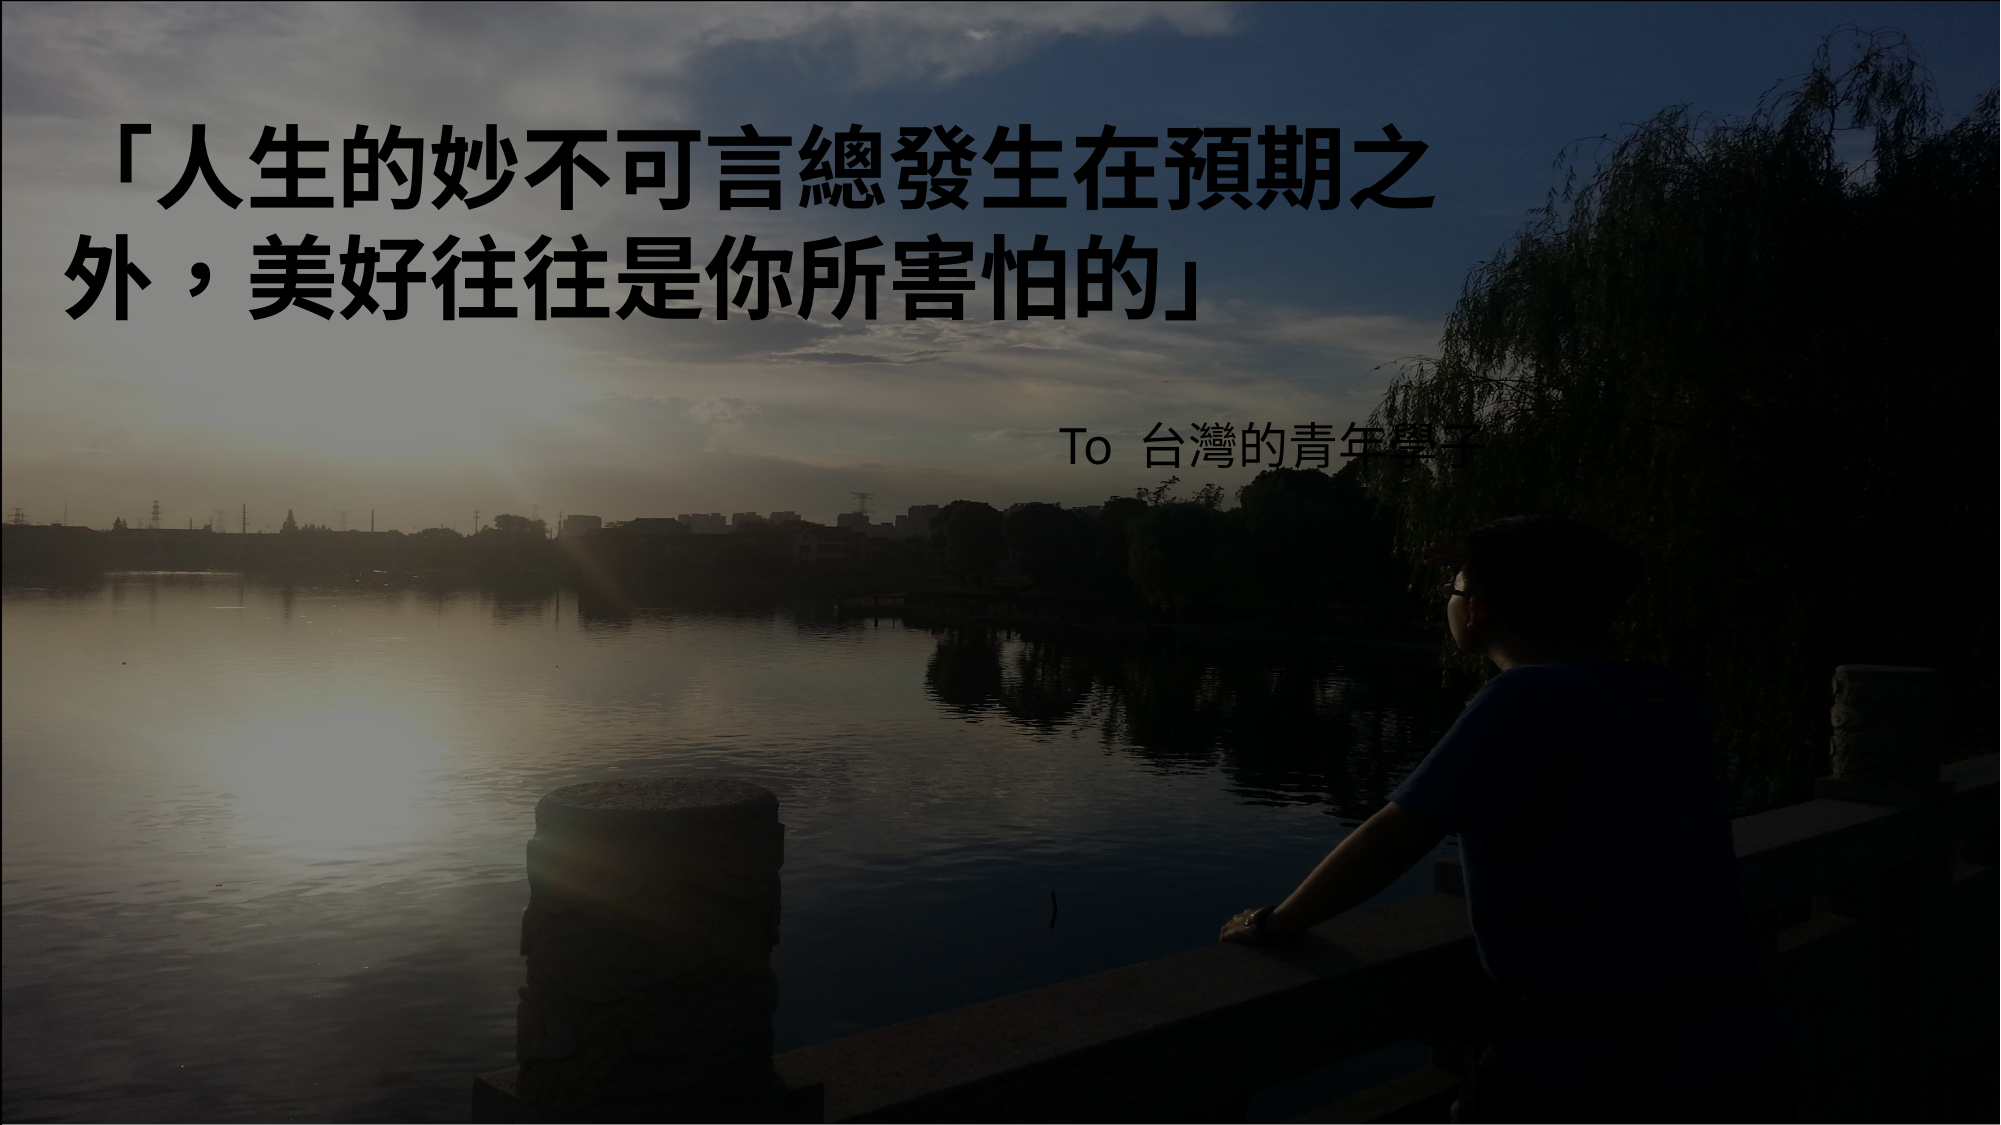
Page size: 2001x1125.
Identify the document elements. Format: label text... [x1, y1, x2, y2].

text_box To 台灣的青年學子 [1044, 387, 2000, 502]
text_box 「人生的妙不可言總發生在預期之外，美好往往是你所害怕的」 [48, 103, 1499, 339]
picture [0, 0, 2000, 1125]
